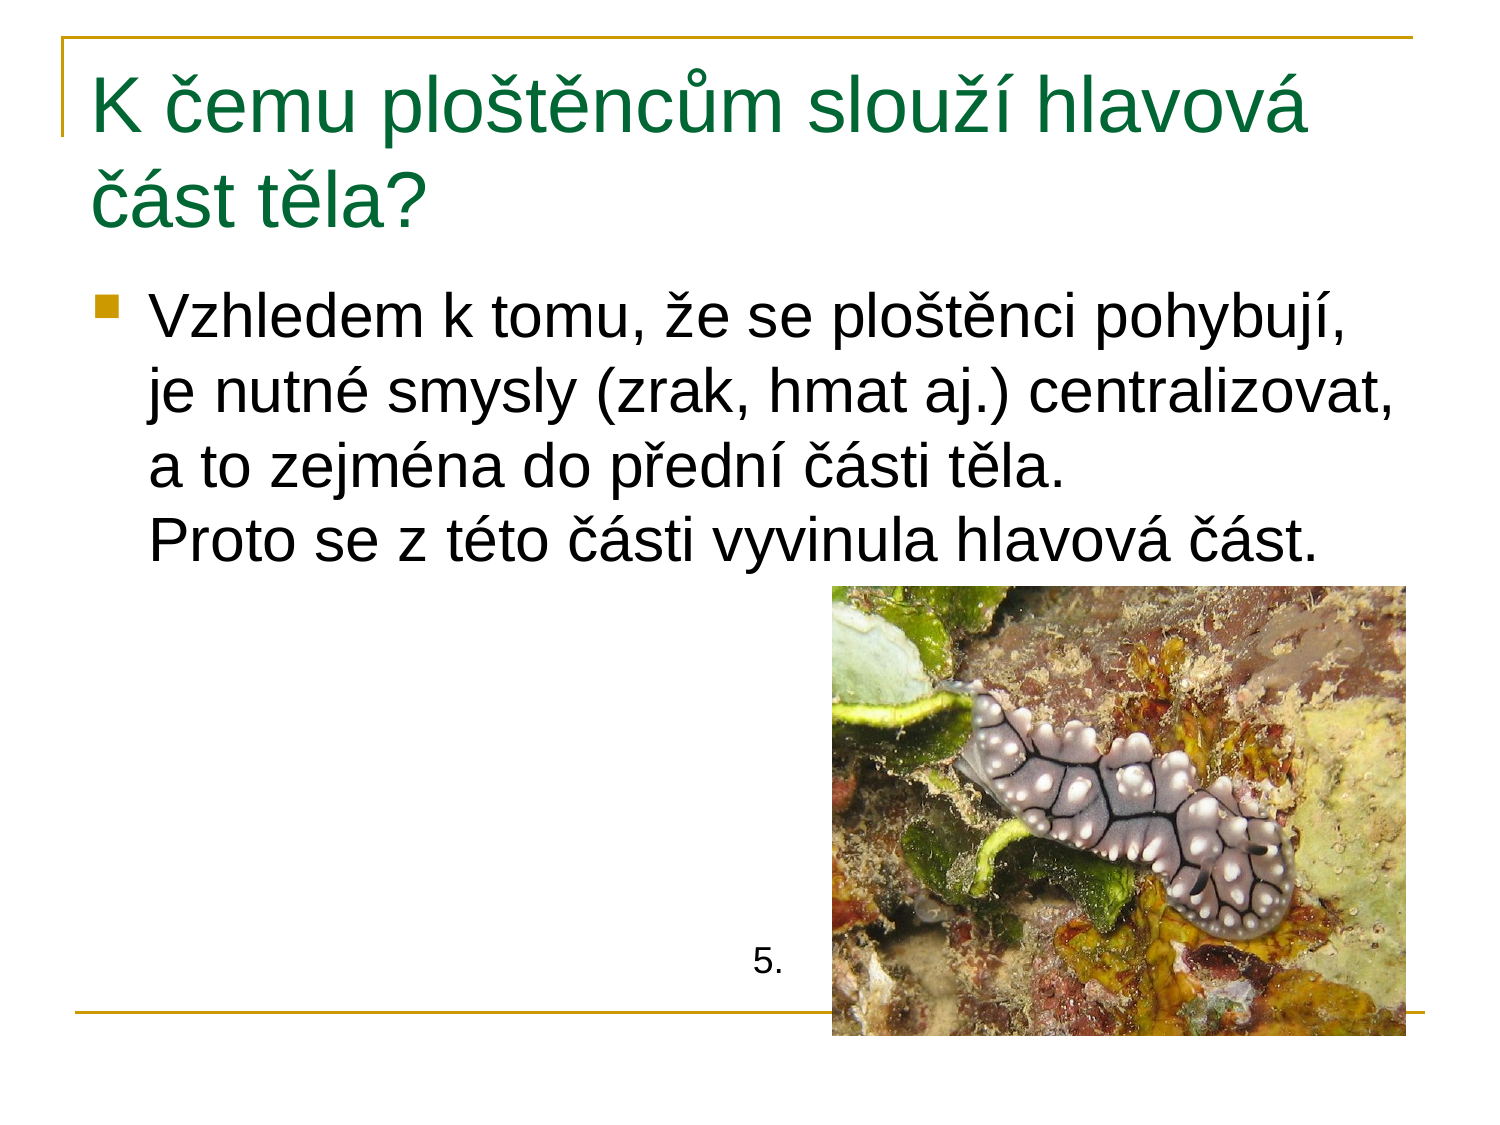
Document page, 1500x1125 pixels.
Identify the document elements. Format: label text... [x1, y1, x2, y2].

list Vzhledem k tomu, že se ploštěnci pohybují, je nutné smysly (zrak, hmat aj.) centralizovat, a to zejména do přední části těla. Proto se z této části vyvinula hlavová část. [76, 267, 1427, 923]
picture [832, 586, 1406, 1036]
title K čemu ploštěncům slouží hlavová část těla? [75, 45, 1426, 251]
text_box 5. [738, 928, 827, 990]
